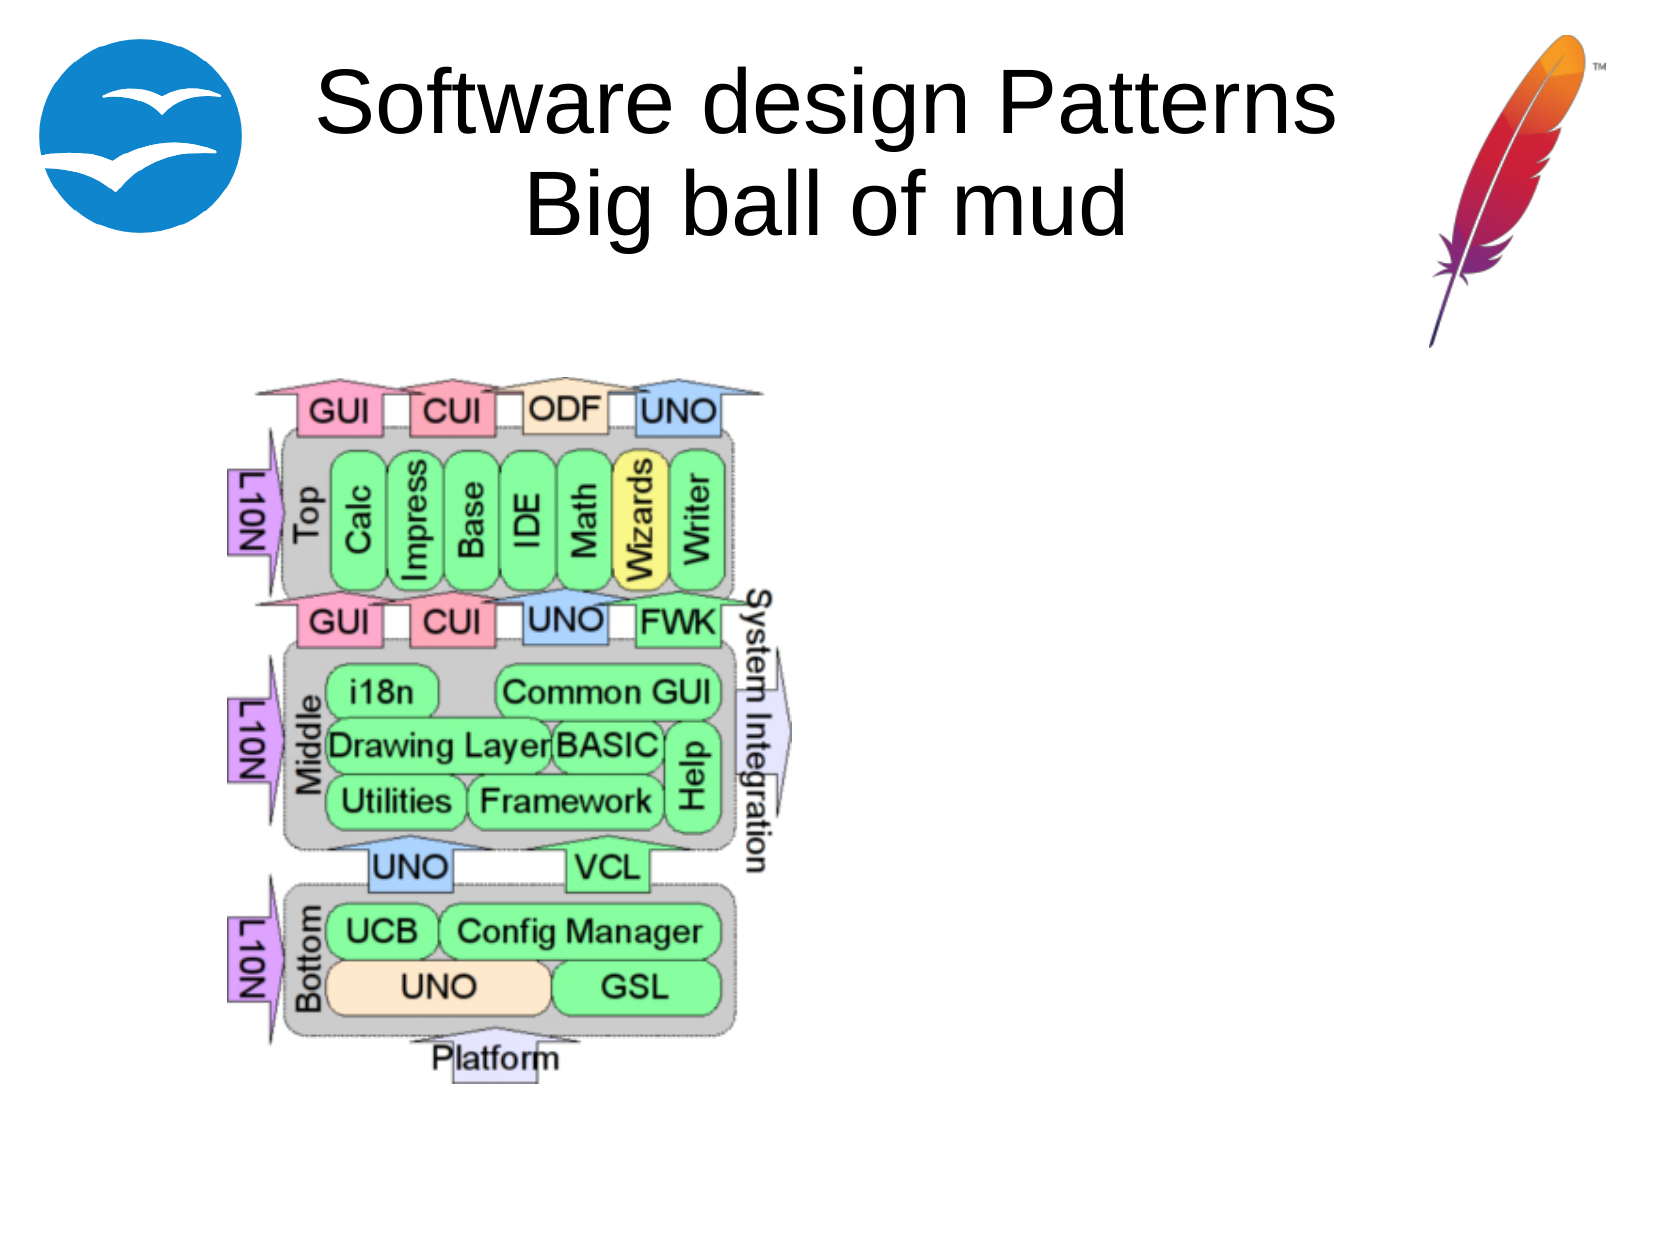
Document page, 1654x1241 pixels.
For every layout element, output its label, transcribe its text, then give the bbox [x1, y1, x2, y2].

picture [227, 377, 792, 1084]
picture [1429, 35, 1606, 348]
picture [11, 11, 271, 260]
title Software design Patterns Big ball of mud [271, 49, 1429, 257]
